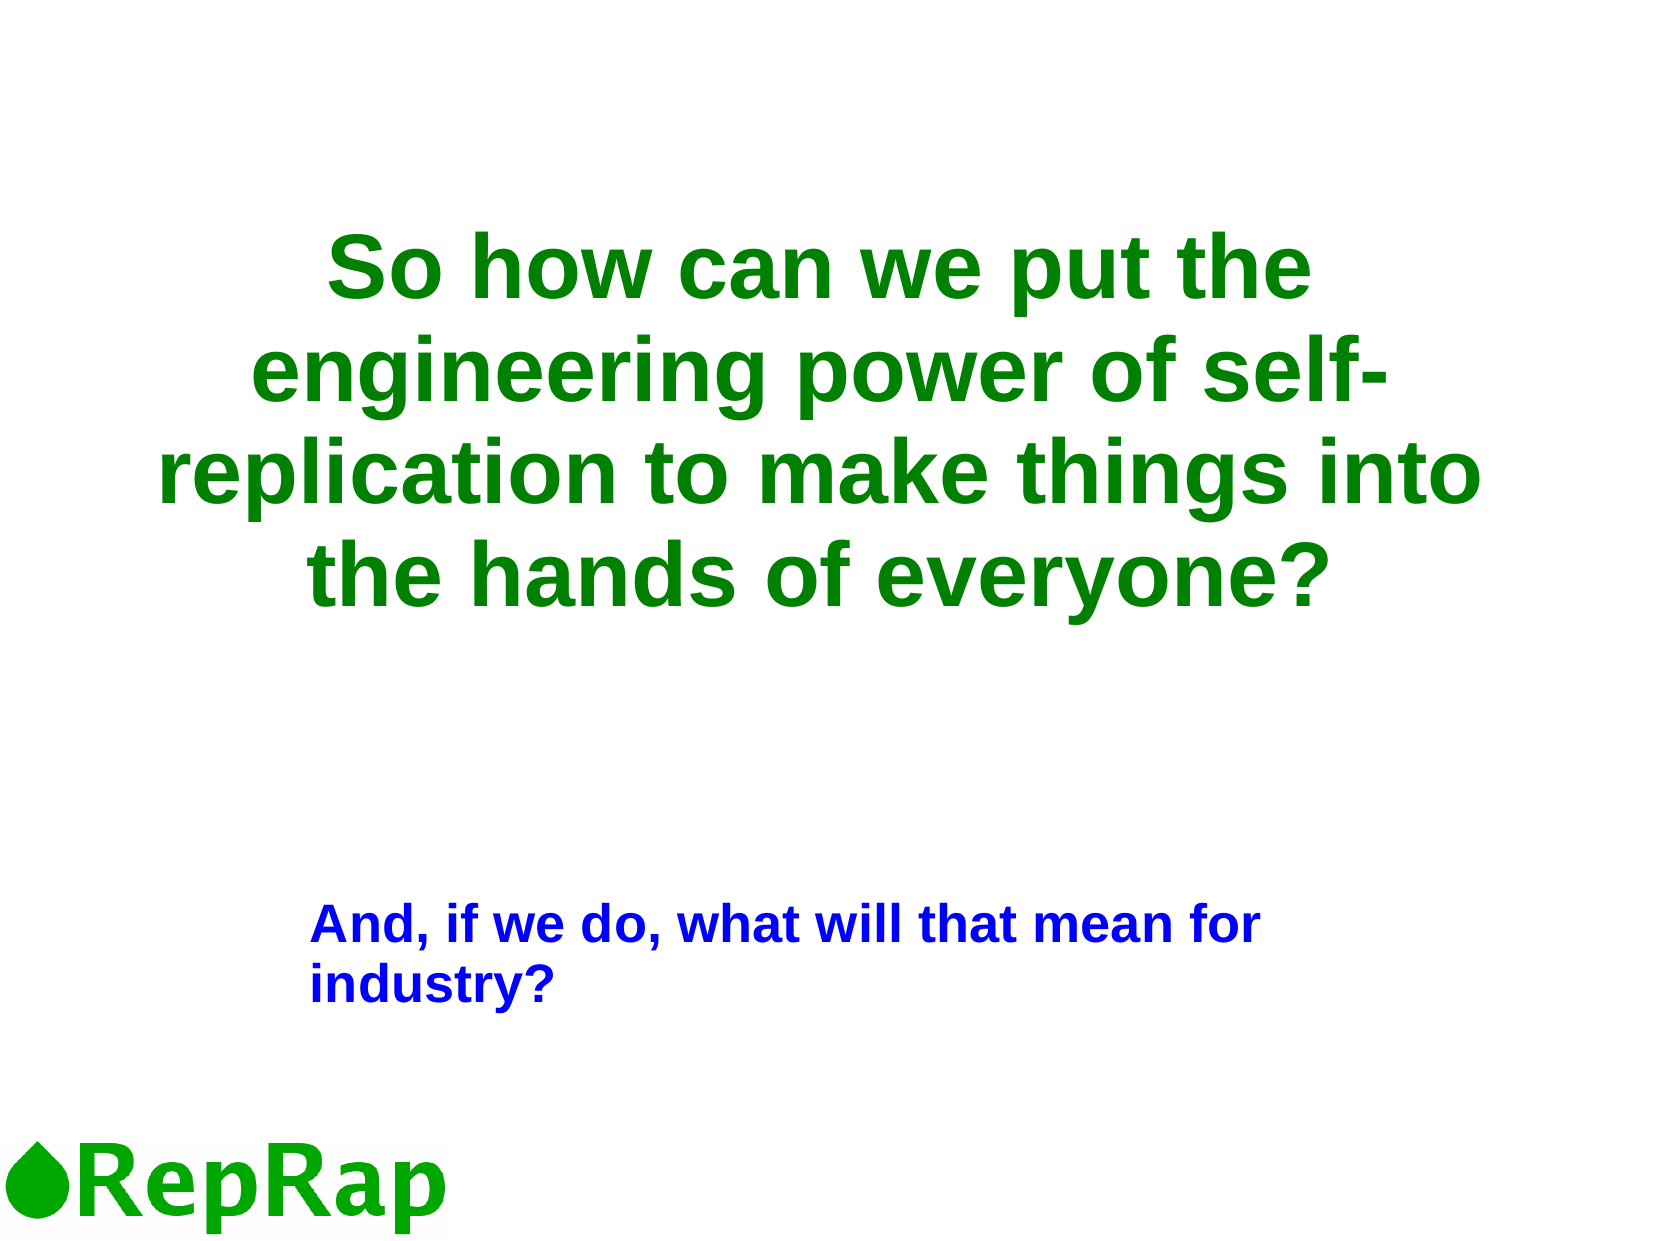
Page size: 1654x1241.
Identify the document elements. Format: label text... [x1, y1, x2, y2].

title So how can we put the engineering power of self-replication to make things into the hands of everyone? [76, 176, 1565, 768]
picture [0, 1137, 451, 1240]
text_box And, if we do, what will that mean for industry? [295, 885, 1359, 1041]
